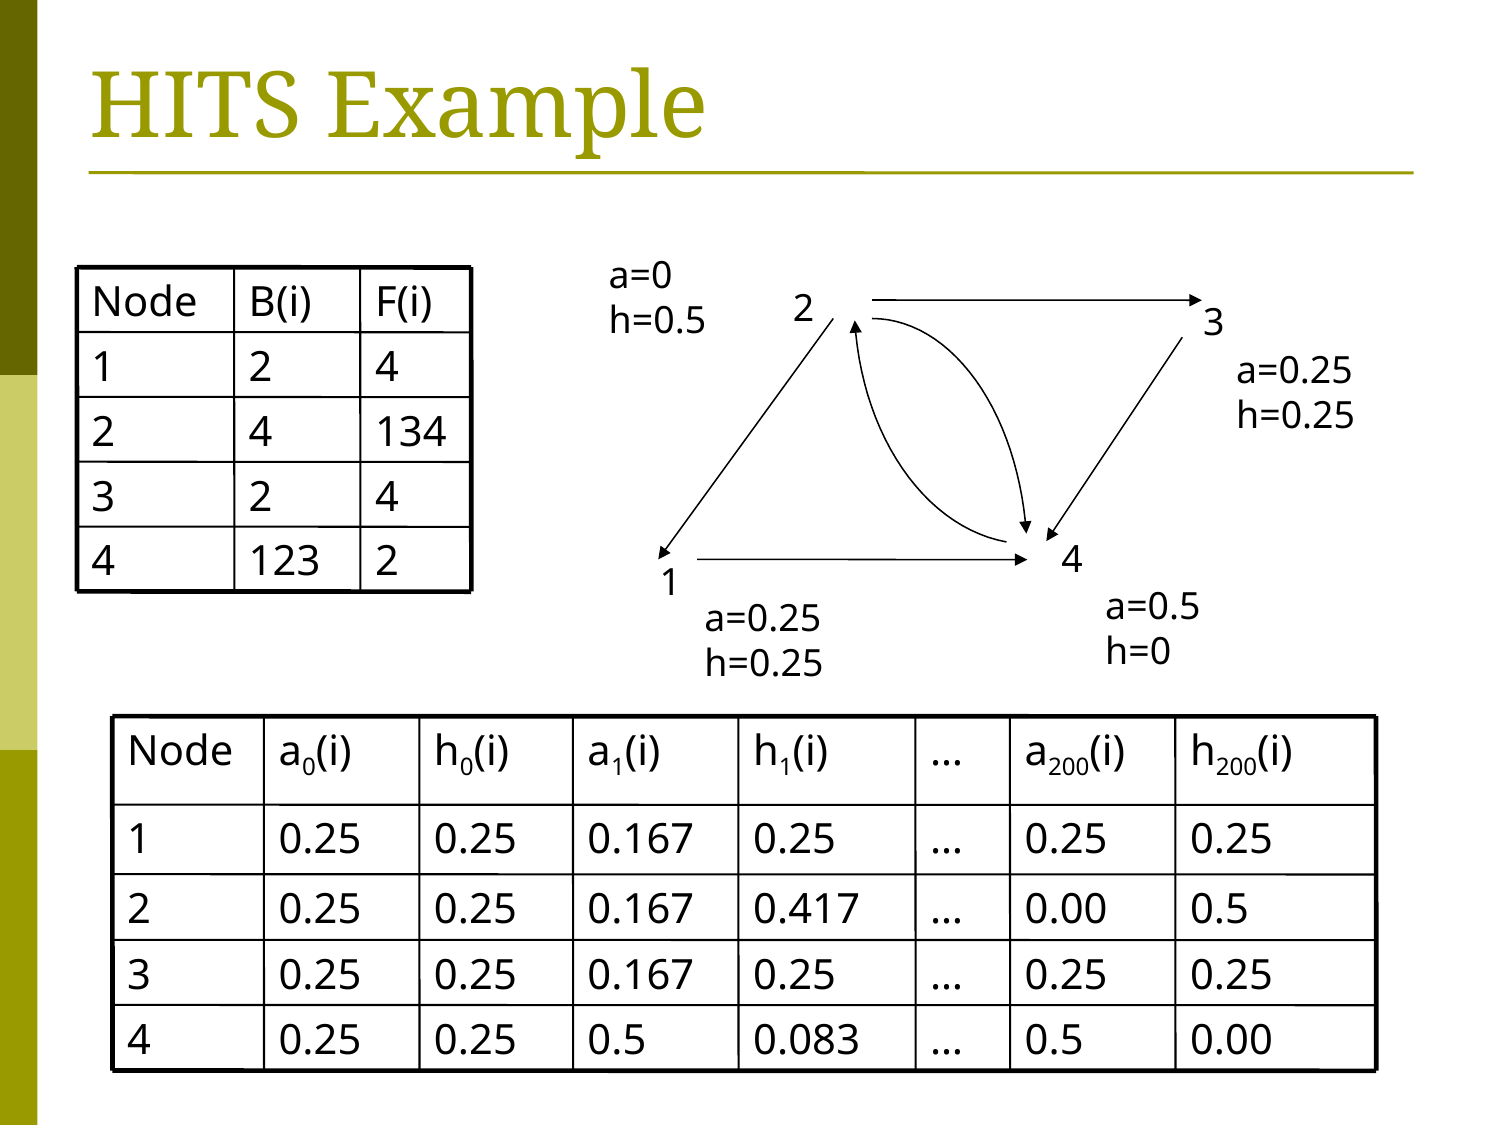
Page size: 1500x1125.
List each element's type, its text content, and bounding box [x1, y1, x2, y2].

text_box a=0.5 h=0 [1090, 574, 1216, 680]
text_box 2 [80, 398, 233, 460]
text_box 0.25 [421, 876, 572, 938]
text_box 2 [778, 276, 830, 337]
text_box 0.25 [1011, 806, 1174, 873]
text_box 3 [115, 941, 262, 1003]
text_box 0.083 [740, 1007, 914, 1068]
text_box 0.25 [421, 941, 572, 1004]
text_box Node [115, 719, 262, 803]
text_box 134 [362, 399, 468, 460]
text_box a200(i)‏ [1011, 719, 1174, 803]
text_box … [917, 806, 1008, 873]
text_box 0.25 [740, 942, 914, 1004]
text_box 1 [644, 550, 697, 611]
text_box 0.25 [1177, 942, 1373, 1004]
text_box 0.00 [1012, 876, 1174, 939]
text_box 0.25 [1177, 806, 1373, 873]
text_box 3 [80, 463, 233, 525]
text_box 4 [80, 528, 233, 589]
text_box 1 [115, 806, 262, 873]
text_box 4 [362, 463, 468, 525]
text_box 0.25 [265, 806, 418, 873]
text_box 3 [1188, 290, 1240, 352]
text_box … [917, 719, 1008, 803]
text_box … [917, 1007, 1009, 1068]
text_box Node [80, 270, 233, 331]
text_box … [917, 942, 1009, 1004]
text_box 1 [80, 334, 233, 395]
text_box B(i)‏ [236, 270, 359, 331]
text_box 2 [115, 876, 262, 938]
text_box h1(i)‏ [740, 719, 914, 803]
text_box 4 [236, 399, 359, 460]
text_box h0(i)‏ [421, 719, 571, 803]
text_box 0.25 [265, 876, 418, 938]
text_box a=0.25 h=0.25 [689, 586, 839, 692]
text_box a=0 h=0.5 [593, 243, 722, 349]
text_box a0(i)‏ [265, 719, 418, 803]
text_box 0.25 [266, 1007, 418, 1068]
text_box 4 [1046, 527, 1098, 588]
text_box … [917, 876, 1009, 938]
text_box 2 [236, 334, 359, 396]
text_box 0.00 [1177, 1007, 1373, 1068]
text_box F(i)‏ [362, 270, 468, 331]
text_box 4 [115, 1006, 262, 1068]
text_box 0.25 [740, 806, 914, 873]
text_box 4 [362, 334, 468, 396]
text_box h200(i)‏ [1177, 719, 1373, 803]
text_box 2 [362, 528, 469, 589]
text_box 0.167 [575, 806, 737, 873]
title HITS Example [75, 45, 1426, 173]
text_box 0.25 [1012, 942, 1174, 1004]
text_box 0.5 [1012, 1007, 1174, 1068]
text_box 2 [236, 463, 359, 525]
text_box 0.5 [1177, 876, 1373, 939]
text_box 0.417 [740, 876, 914, 938]
text_box 0.5 [575, 1007, 737, 1068]
text_box 0.25 [265, 941, 418, 1003]
text_box 0.25 [421, 806, 571, 873]
text_box a1(i)‏ [574, 719, 737, 803]
text_box 0.25 [421, 1007, 572, 1068]
text_box a=0.25 h=0.25 [1221, 337, 1371, 444]
text_box 123 [236, 528, 359, 589]
text_box 0.167 [575, 941, 737, 1004]
text_box 0.167 [575, 876, 737, 938]
